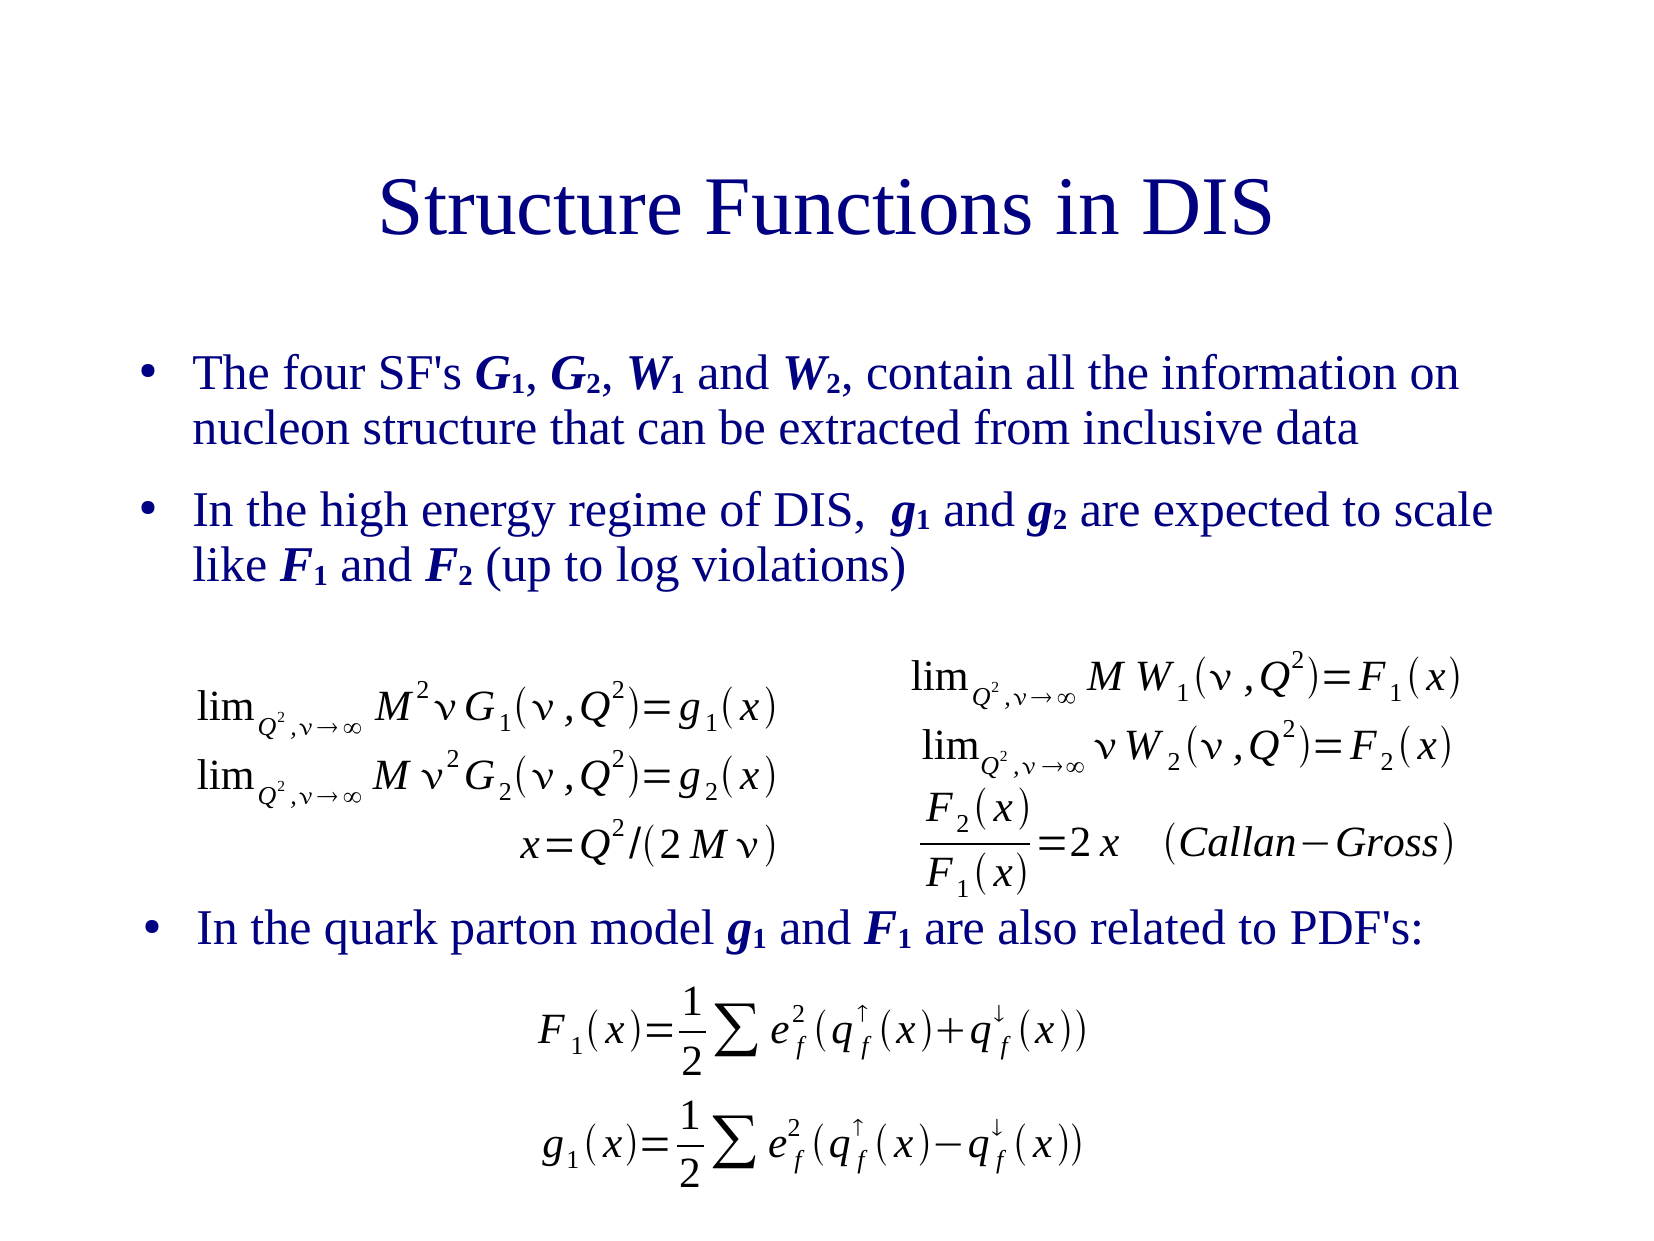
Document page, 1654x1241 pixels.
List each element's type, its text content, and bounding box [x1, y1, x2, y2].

list In the quark parton model g1 and F1 are also related to PDF's: [125, 900, 1538, 976]
list The four SF's G1, G2, W1 and W2, contain all the information on nucleon structure that can be extracted from inclusive data In the high energy regime of DIS, g1 and g2 are expected to scale like F1 and F2 (up to log violations) [121, 344, 1534, 676]
chart [525, 976, 1098, 1201]
chart [900, 645, 1473, 905]
title Structure Functions in DIS [121, 102, 1534, 311]
chart [186, 675, 788, 872]
